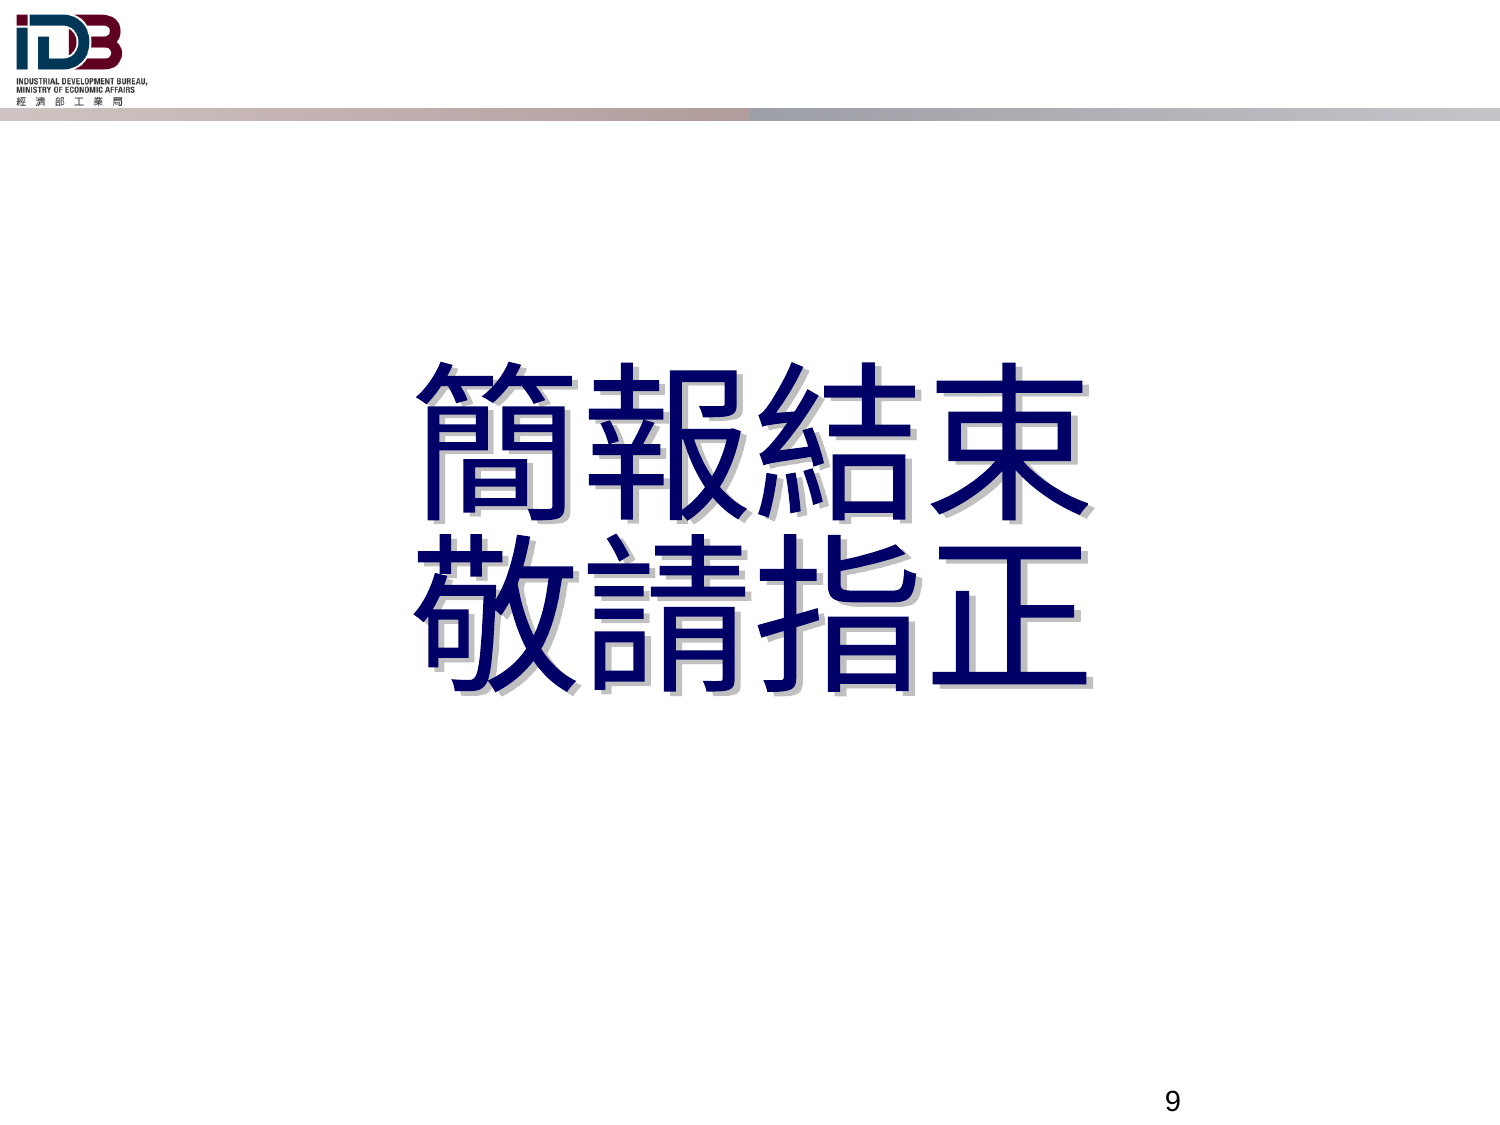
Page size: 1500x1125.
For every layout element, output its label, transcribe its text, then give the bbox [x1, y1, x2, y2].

text_box 簡報結束 敬請指正 [502, 406, 565, 521]
text_box 簡報結束 敬請指正 [803, 468, 823, 505]
text_box 簡報結束 敬請指正 [827, 534, 917, 603]
text_box 簡報結束 敬請指正 [758, 362, 824, 467]
text_box 簡報結束 敬請指正 [669, 370, 748, 521]
text_box 簡報結束 敬請指正 [594, 631, 645, 690]
text_box 簡報結束 敬請指正 [785, 472, 801, 514]
text_box 簡報結束 敬請指正 [415, 361, 572, 405]
text_box 簡報結束 敬請指正 [588, 362, 664, 520]
text_box 簡報結束 敬請指正 [463, 459, 528, 513]
text_box 簡報結束 敬請指正 [606, 533, 630, 562]
text_box 簡報結束 敬請指正 [832, 454, 906, 521]
text_box 簡報結束 敬請指正 [757, 472, 778, 518]
text_box 簡報結束 敬請指正 [827, 616, 909, 692]
text_box 簡報結束 敬請指正 [427, 406, 488, 521]
text_box 簡報結束 敬請指正 [650, 534, 746, 597]
text_box 簡報結束 敬請指正 [587, 563, 650, 574]
text_box 簡報結束 敬請指正 [594, 586, 644, 597]
text_box 簡報結束 敬請指正 [930, 362, 1088, 521]
text_box 簡報結束 敬請指正 [594, 608, 644, 619]
text_box 簡報結束 敬請指正 [932, 546, 1087, 685]
text_box 簡報結束 敬請指正 [413, 534, 577, 693]
text_box 簡報結束 敬請指正 [663, 606, 735, 692]
text_box 簡報結束 敬請指正 [757, 534, 820, 692]
text_box 簡報結束 敬請指正 [824, 362, 915, 437]
